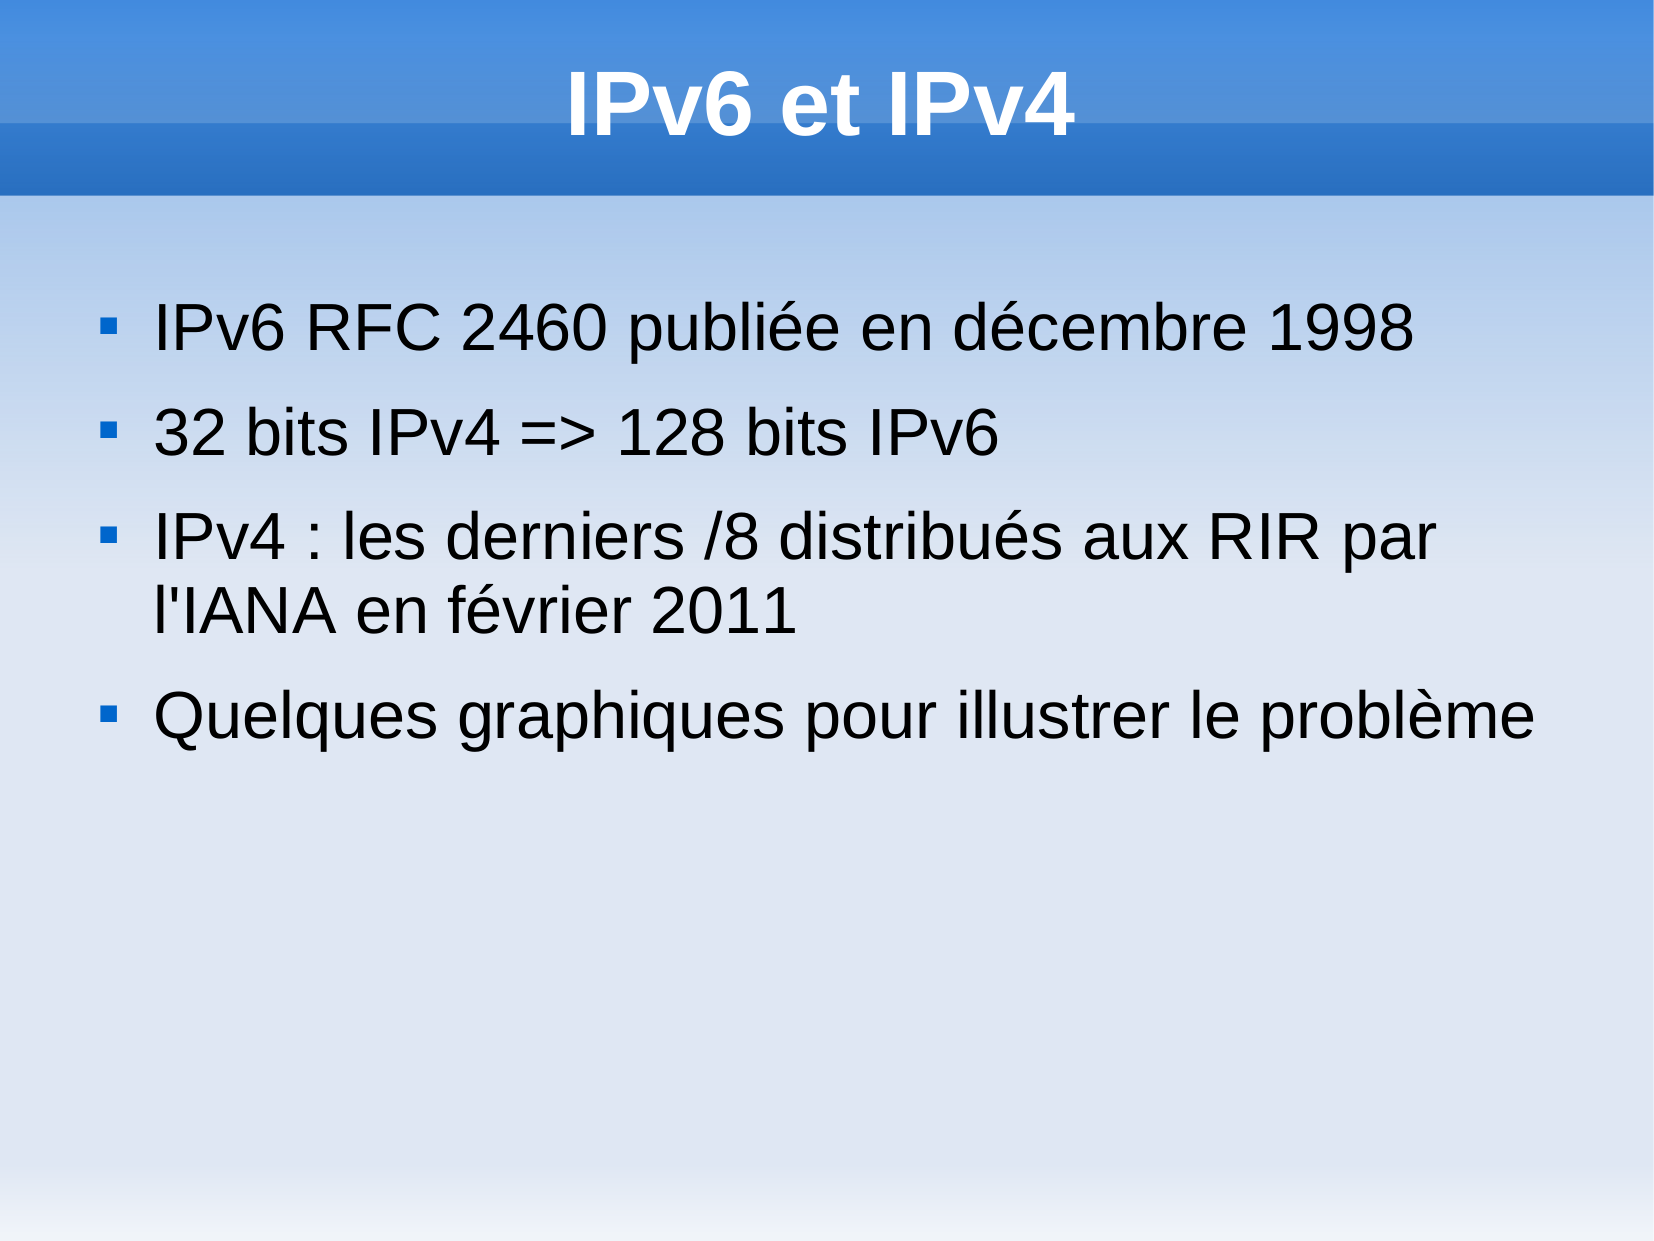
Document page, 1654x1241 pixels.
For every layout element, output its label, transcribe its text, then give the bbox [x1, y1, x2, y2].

title IPv6 et IPv4 [76, 7, 1565, 200]
list IPv6 RFC 2460 publiée en décembre 1998 32 bits IPv4 => 128 bits IPv6 IPv4 : les derniers /8 distribués aux RIR par l'IANA en février 2011 Quelques graphiques pour illustrer le problème [82, 290, 1571, 1094]
picture [0, 0, 1654, 1241]
